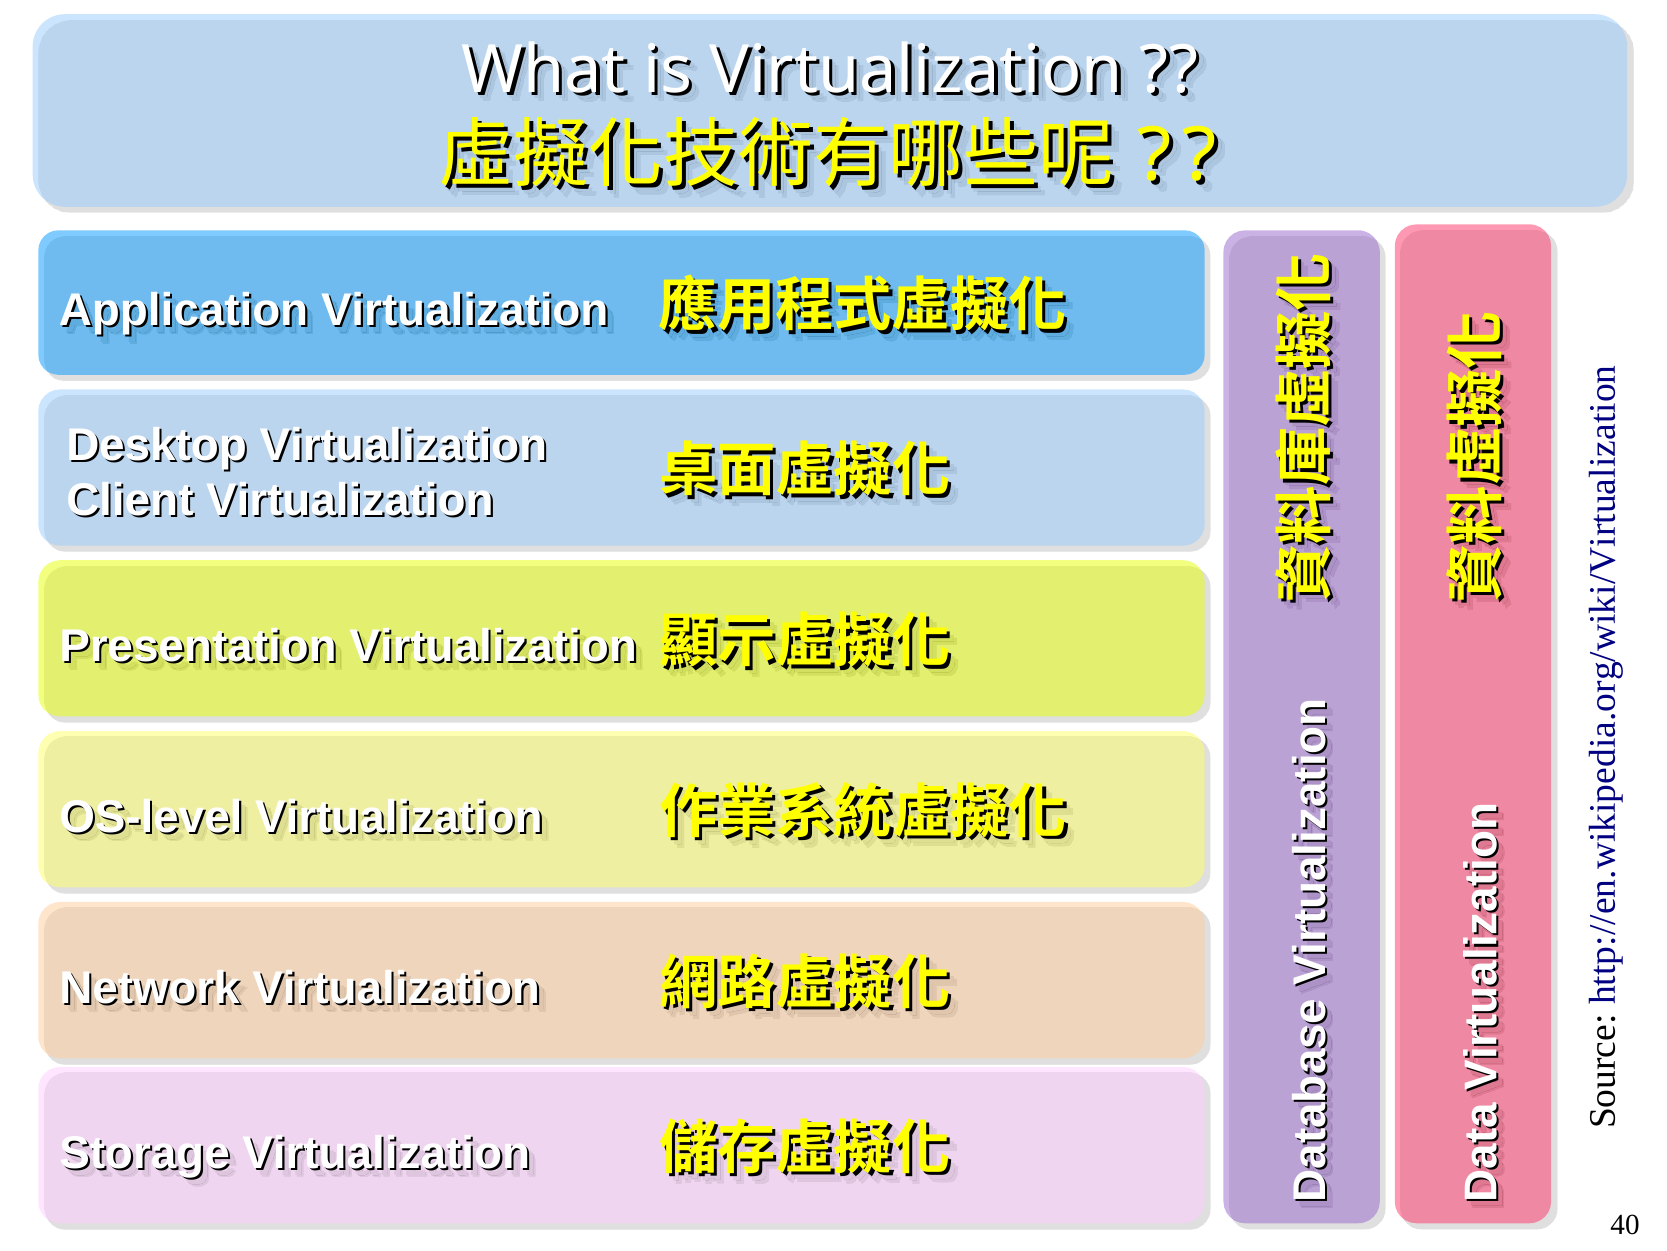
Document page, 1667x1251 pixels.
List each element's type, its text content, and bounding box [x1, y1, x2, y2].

text_box Application Virtualization 應用程式虛擬化 [38, 230, 1205, 375]
text_box Source: http://en.wikipedia.org/wiki/Virtualization [1570, 330, 1646, 1144]
text_box 桌面虛擬化 [38, 389, 1205, 546]
text_box Storage Virtualization 儲存虛擬化 [38, 1067, 1205, 1224]
text_box Data Virtualization 資料虛擬化 [1394, 224, 1552, 1224]
text_box Database Virtualization 資料庫虛擬化 [1223, 230, 1380, 1224]
text_box What is Virtualization ?? 虛擬化技術有哪些呢?? [32, 14, 1628, 207]
text_box Network Virtualization 網路虛擬化 [38, 901, 1205, 1059]
text_box Presentation Virtualization 顯示虛擬化 [38, 560, 1205, 717]
text_box OS-level Virtualization 作業系統虛擬化 [38, 731, 1205, 888]
text_box Desktop Virtualization Client Virtualization [51, 407, 563, 532]
